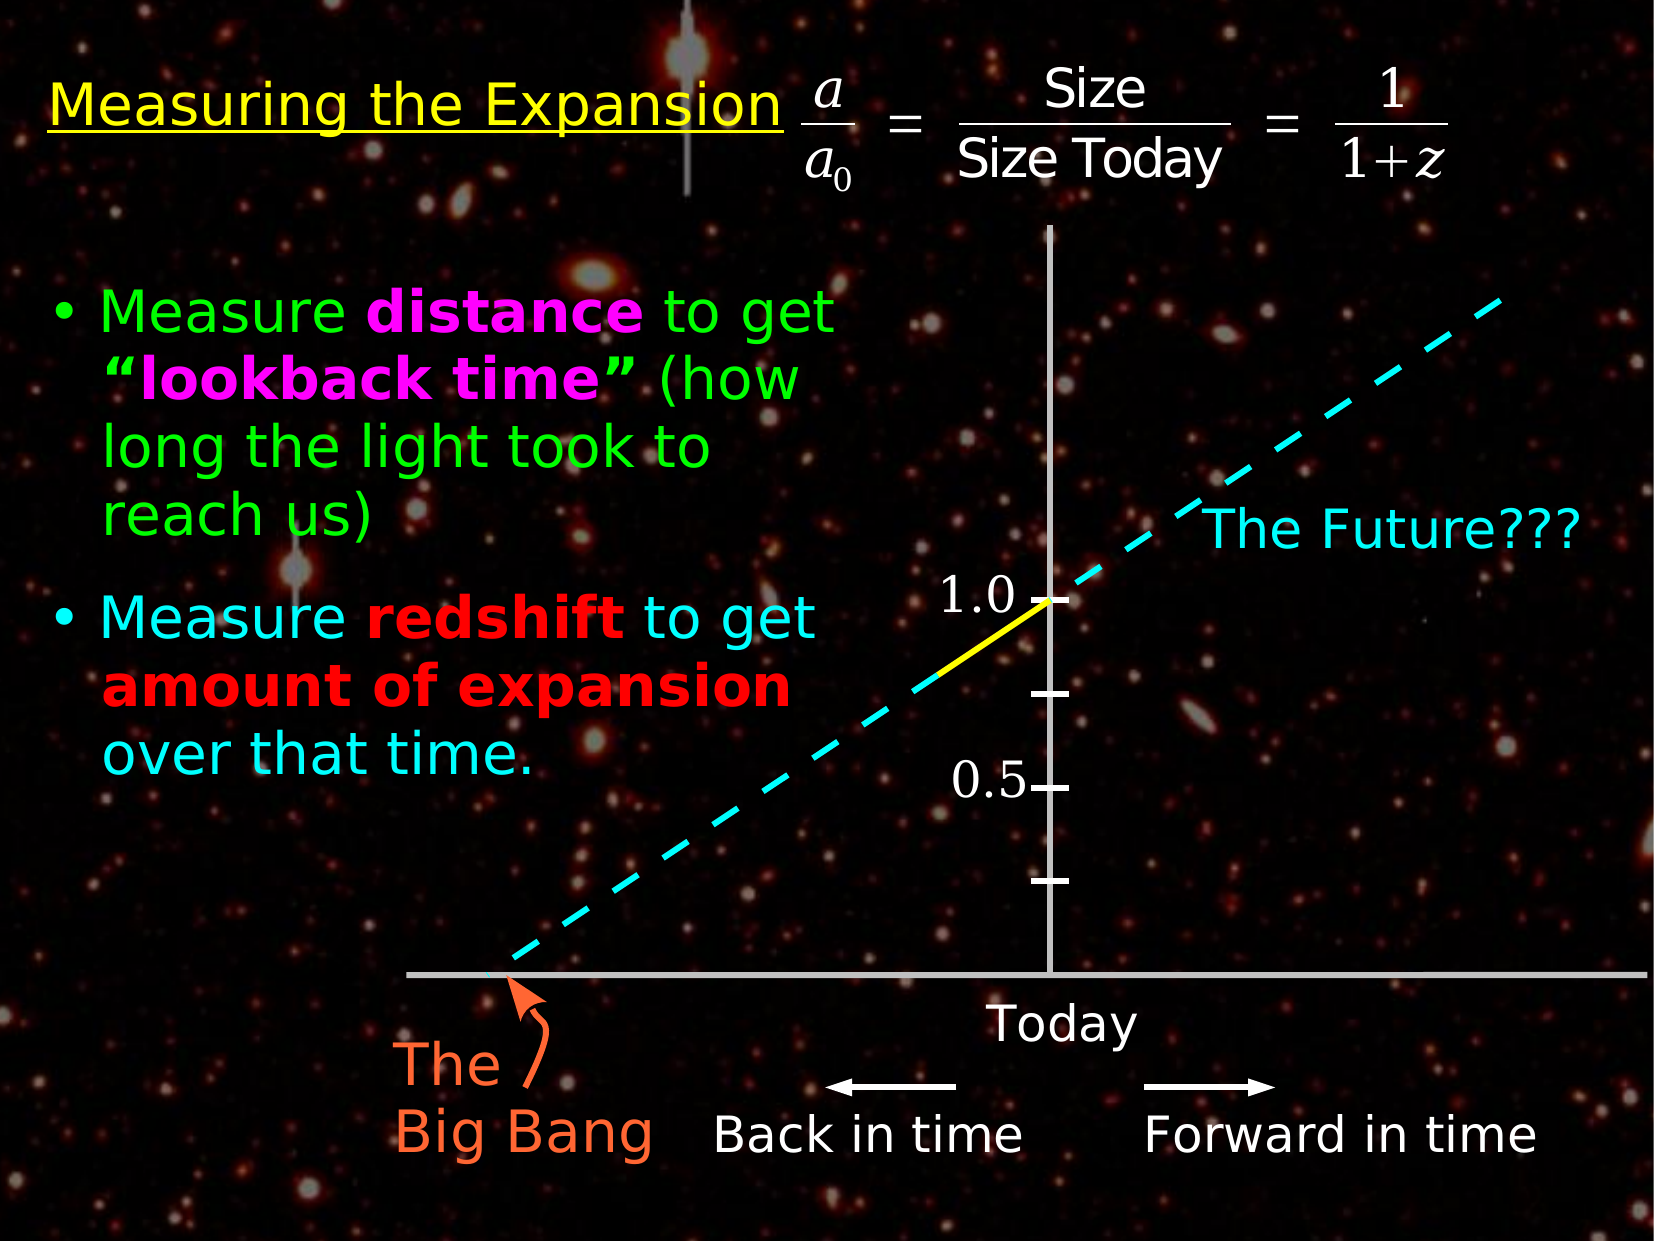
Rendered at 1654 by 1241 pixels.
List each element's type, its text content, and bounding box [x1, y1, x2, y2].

text_box Back in time [712, 1106, 988, 1165]
text_box 0.5 [950, 750, 1022, 810]
text_box Measuring the Expansion • Measure distance to get “lookback time” (how long the light took to reach us) • Measure redshift to get amount of expansion over that time. [47, 71, 873, 721]
text_box 1.0 [937, 566, 1010, 625]
chart [791, 57, 1457, 200]
text_box The Big Bang [393, 1031, 629, 1167]
text_box Forward in time [1143, 1106, 1492, 1165]
text_box Today [986, 994, 1122, 1053]
picture [0, 0, 1654, 1241]
text_box The Future??? [1202, 498, 1546, 563]
